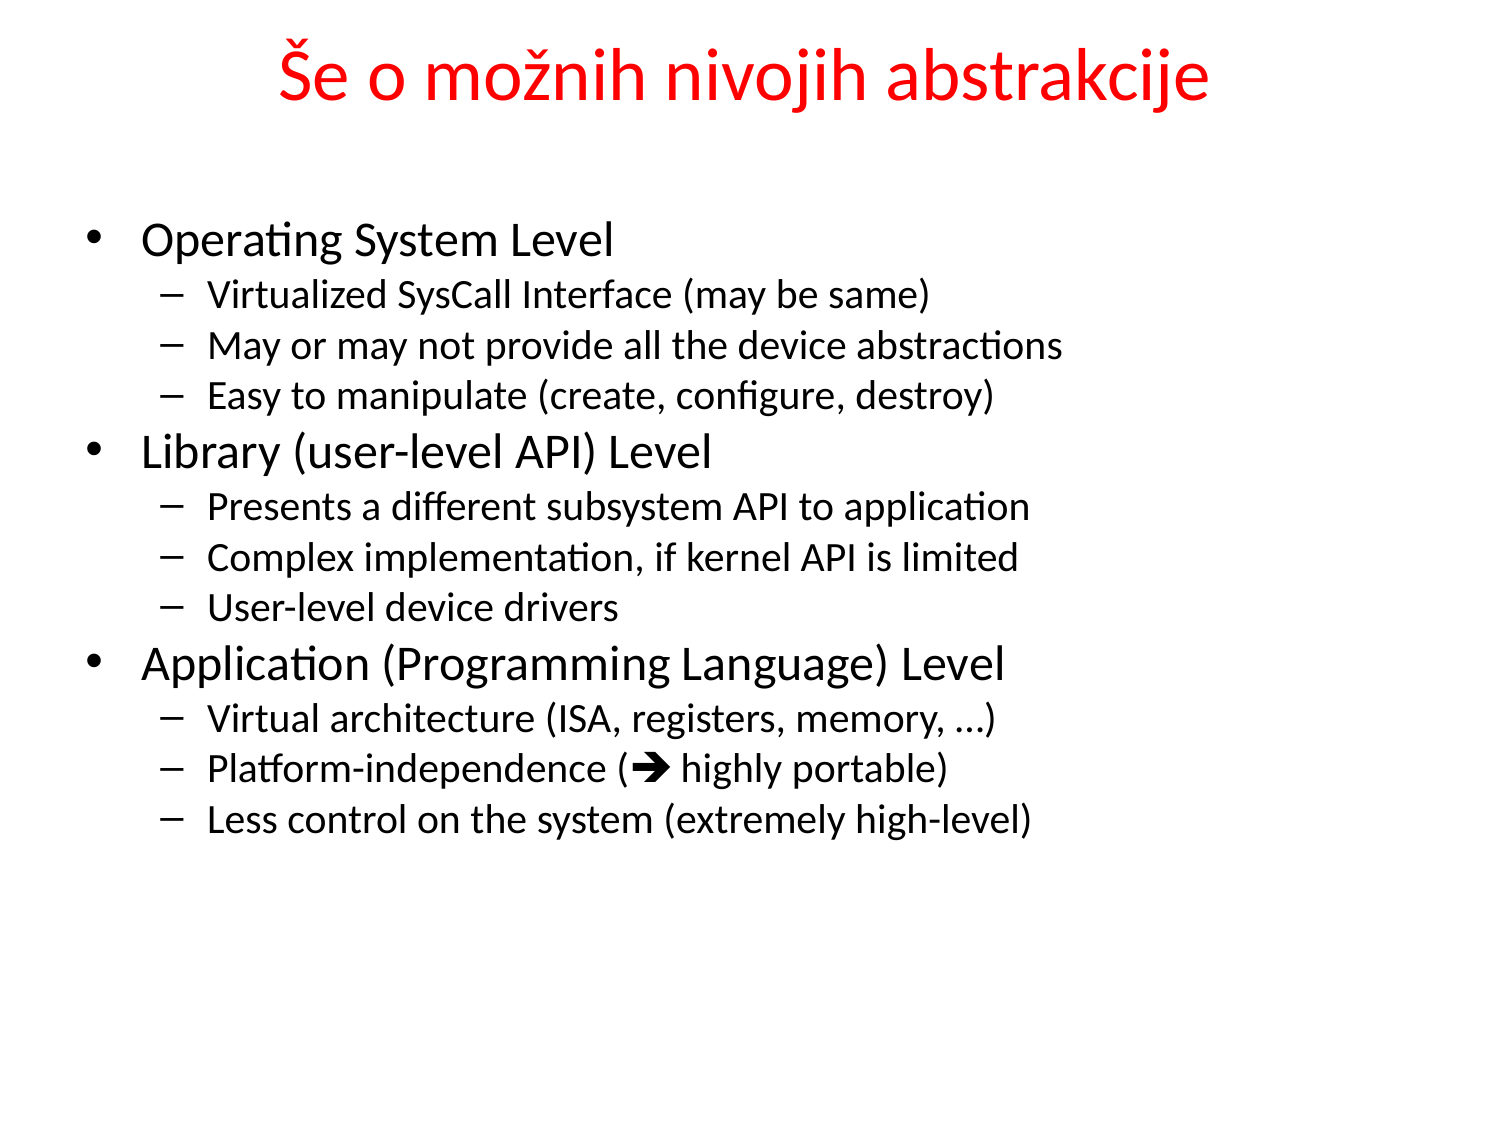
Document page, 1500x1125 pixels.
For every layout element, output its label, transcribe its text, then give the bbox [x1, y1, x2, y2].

title Še o možnih nivojih abstrakcije [70, 0, 1421, 141]
list Operating System Level Virtualized SysCall Interface (may be same) May or may not provide all the device abstractions Easy to manipulate (create, configure, destroy) Library (user-level API) Level Presents a different subsystem API to application Complex implementation, if kernel API is limited User-level device drivers Application (Programming Language) Level Virtual architecture (ISA, registers, memory, …) Platform-independence ( highly portable) Less control on the system (extremely high-level) [70, 210, 1421, 954]
